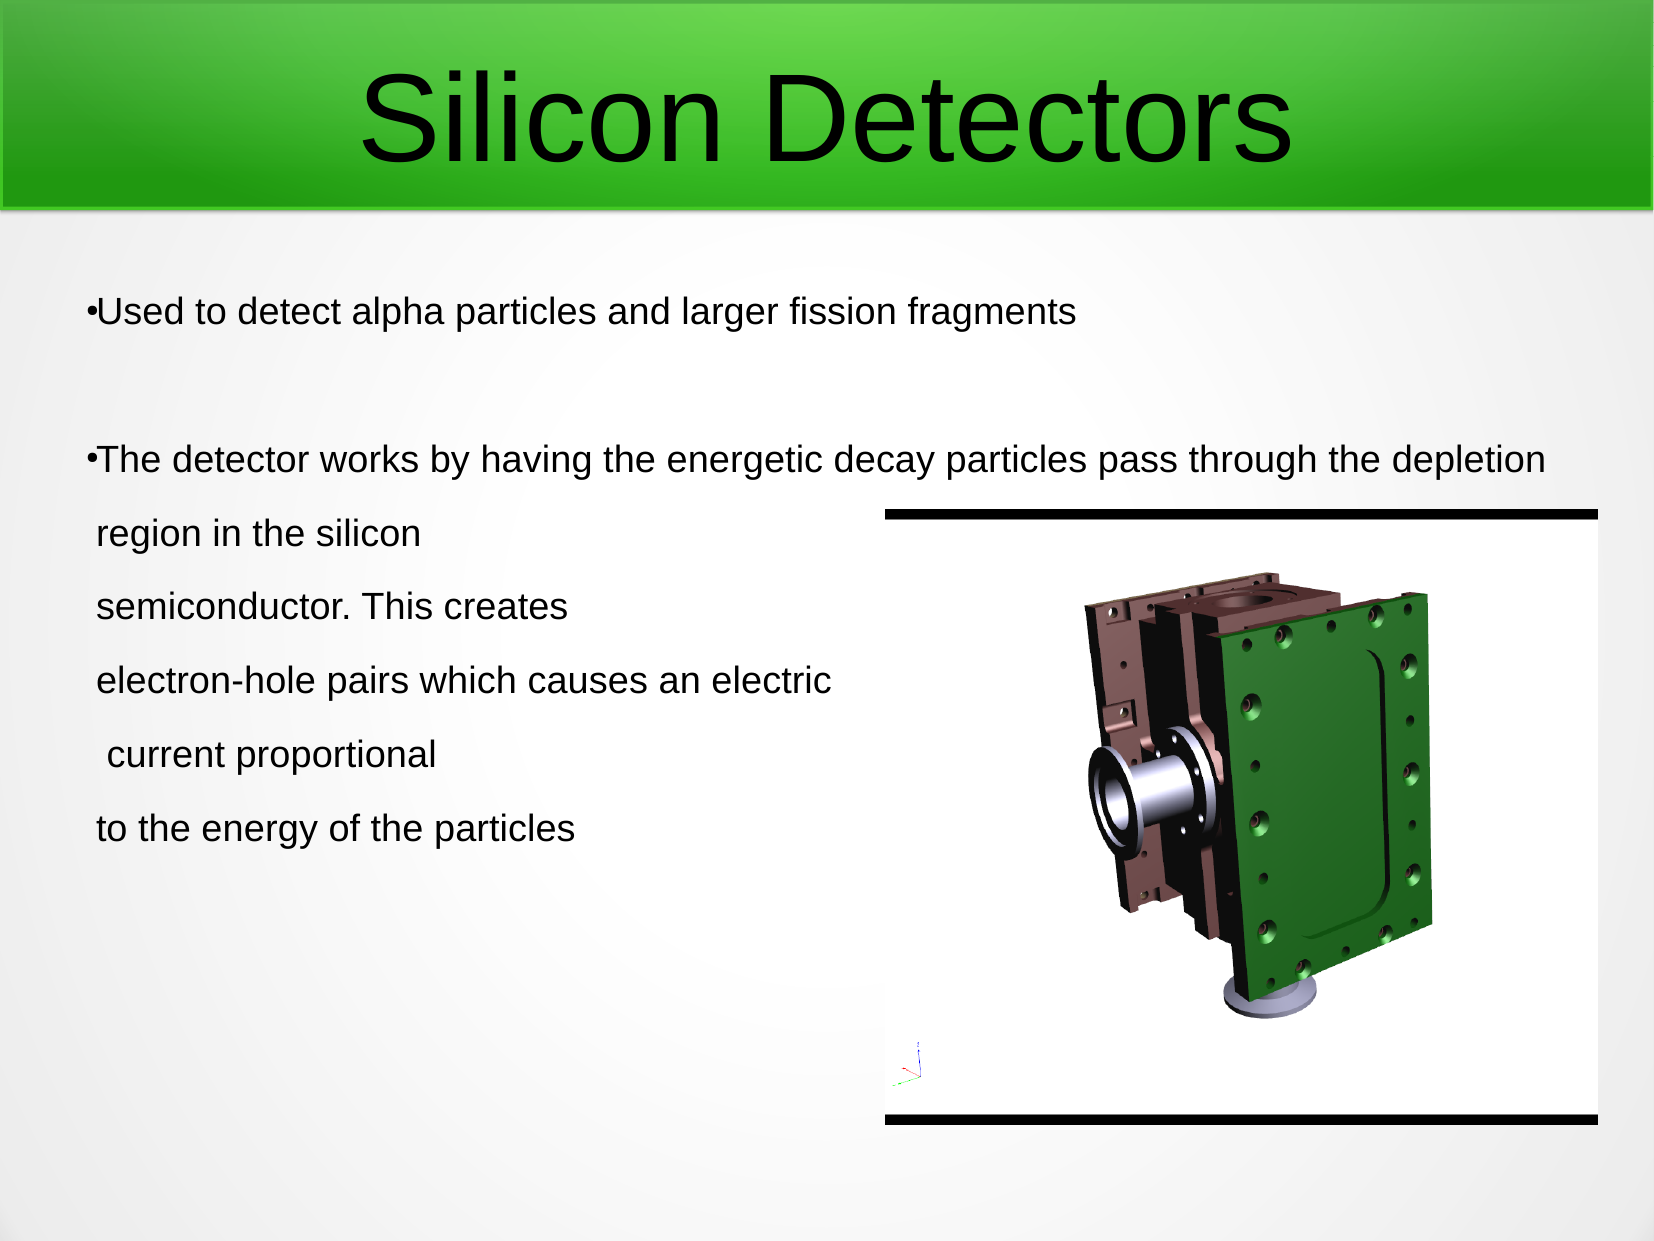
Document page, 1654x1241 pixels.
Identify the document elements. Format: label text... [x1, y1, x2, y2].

list Used to detect alpha particles and larger fission fragments The detector works by having the energetic decay particles pass through the depletion region in the silicon semiconductor. This creates electron-hole pairs which causes an electric current proportional to the energy of the particles [82, 290, 1571, 1010]
picture [885, 509, 1598, 1125]
title Silicon Detectors [82, 47, 1571, 189]
